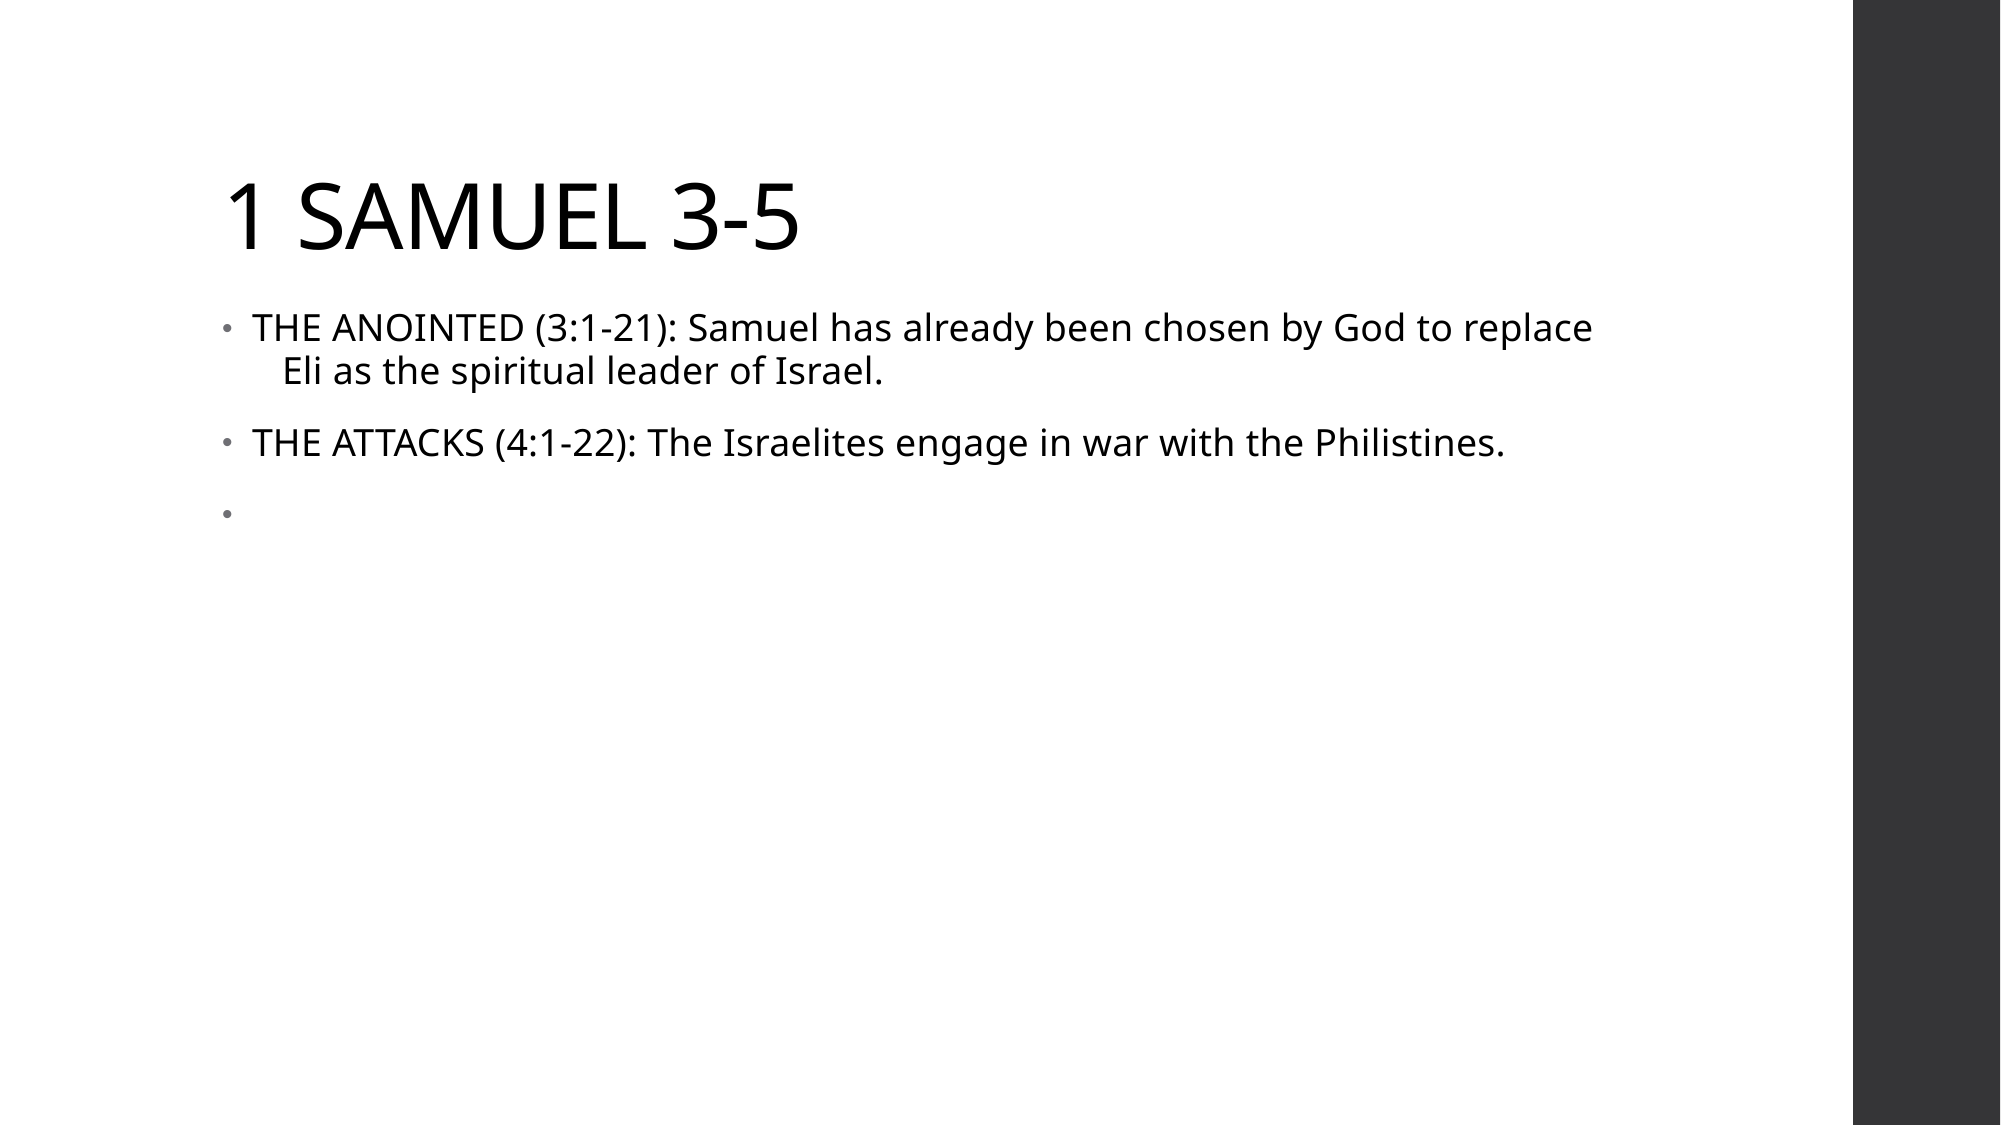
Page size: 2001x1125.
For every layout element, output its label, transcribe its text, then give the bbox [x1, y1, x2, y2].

list THE ANOINTED (3:1-21): Samuel has already been chosen by God to replace Eli as the spiritual leader of Israel. THE ATTACKS (4:1-22): The Israelites engage in war with the Philistines. [206, 299, 1617, 1014]
title 1 SAMUEL 3-5 [206, 60, 1797, 278]
